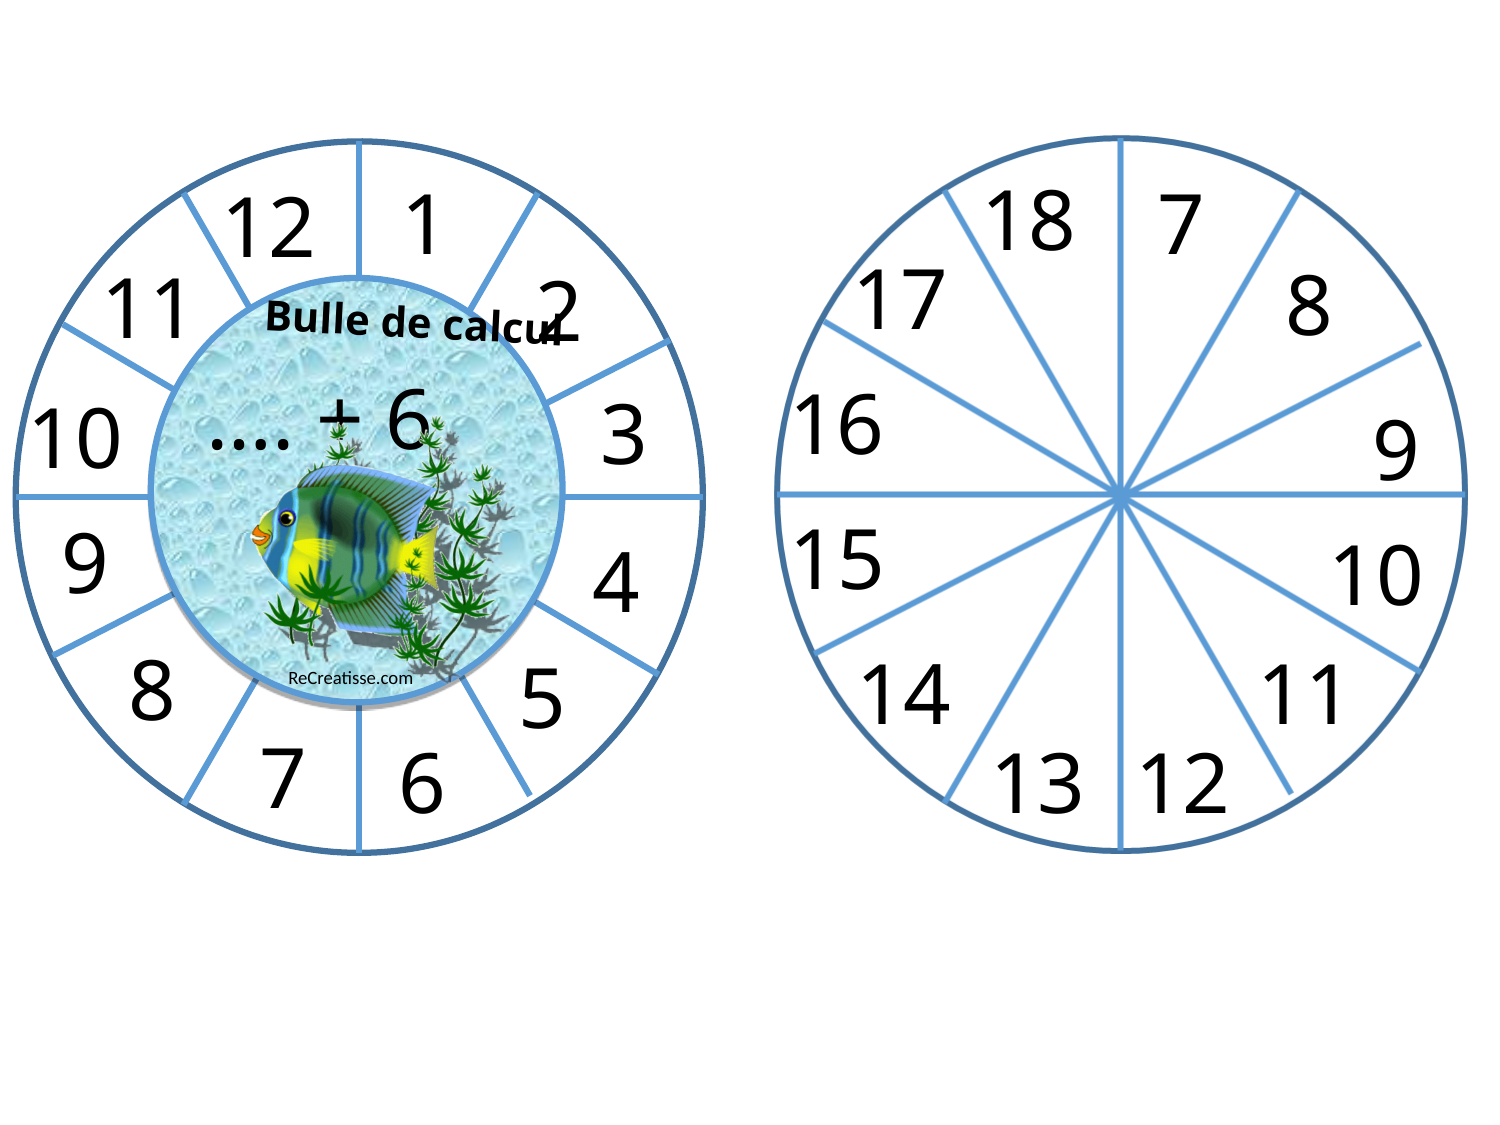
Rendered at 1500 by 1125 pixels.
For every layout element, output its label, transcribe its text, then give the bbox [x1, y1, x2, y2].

text_box 15 [775, 499, 900, 614]
text_box 8 [113, 630, 191, 745]
text_box 12 [206, 167, 331, 282]
text_box 17 [838, 238, 963, 354]
text_box 13 [975, 723, 1101, 838]
text_box 4 [578, 521, 656, 636]
text_box 11 [87, 247, 212, 363]
text_box 8 [1271, 244, 1348, 359]
text_box ReCreatisse.com [273, 658, 429, 695]
text_box 9 [46, 502, 124, 618]
text_box 7 [244, 718, 322, 833]
text_box 1 [386, 164, 464, 279]
text_box 16 [774, 364, 900, 479]
text_box [231, 141, 535, 292]
text_box 7 [1143, 164, 1220, 279]
text_box 5 [503, 638, 581, 753]
text_box 11 [1243, 634, 1368, 749]
text_box 10 [1314, 514, 1439, 629]
picture [774, 135, 1468, 854]
text_box [115, 178, 206, 247]
text_box [309, 649, 323, 658]
text_box …. + 6 [192, 359, 448, 474]
text_box 12 [1121, 723, 1246, 838]
text_box Bulle de calcul [247, 280, 581, 363]
text_box 3 [585, 374, 663, 489]
text_box 18 [966, 160, 1091, 275]
text_box 10 [13, 378, 138, 493]
text_box [327, 652, 360, 658]
text_box [15, 195, 703, 853]
text_box 2 [521, 251, 598, 366]
text_box 9 [1357, 390, 1435, 505]
text_box [239, 282, 251, 300]
text_box 14 [841, 634, 966, 749]
text_box 6 [383, 723, 461, 838]
picture [233, 387, 526, 678]
